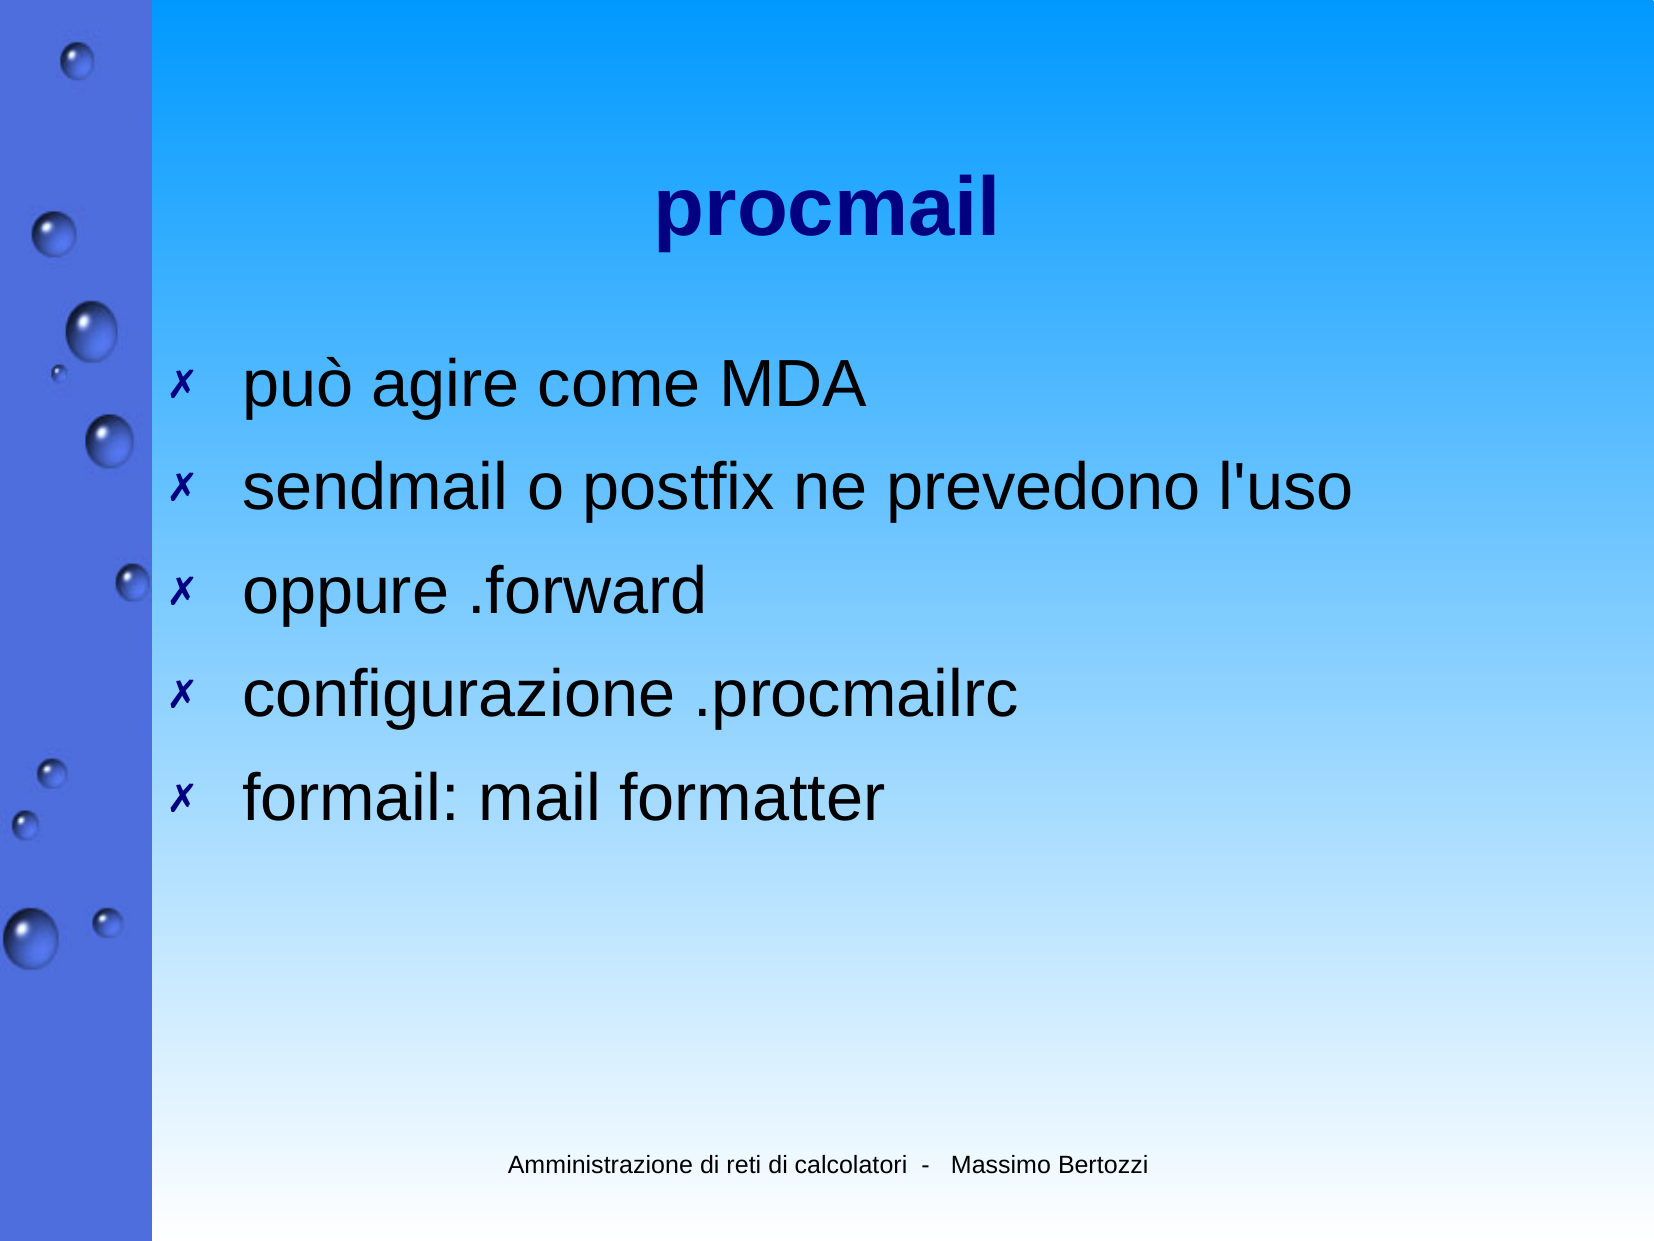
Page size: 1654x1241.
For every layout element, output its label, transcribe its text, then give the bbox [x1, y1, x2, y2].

title procmail [121, 102, 1534, 311]
list può agire come MDA sendmail o postfix ne prevedono l'uso oppure .forward configurazione .procmailrc formail: mail formatter [159, 346, 1572, 1128]
picture [0, 0, 152, 1241]
